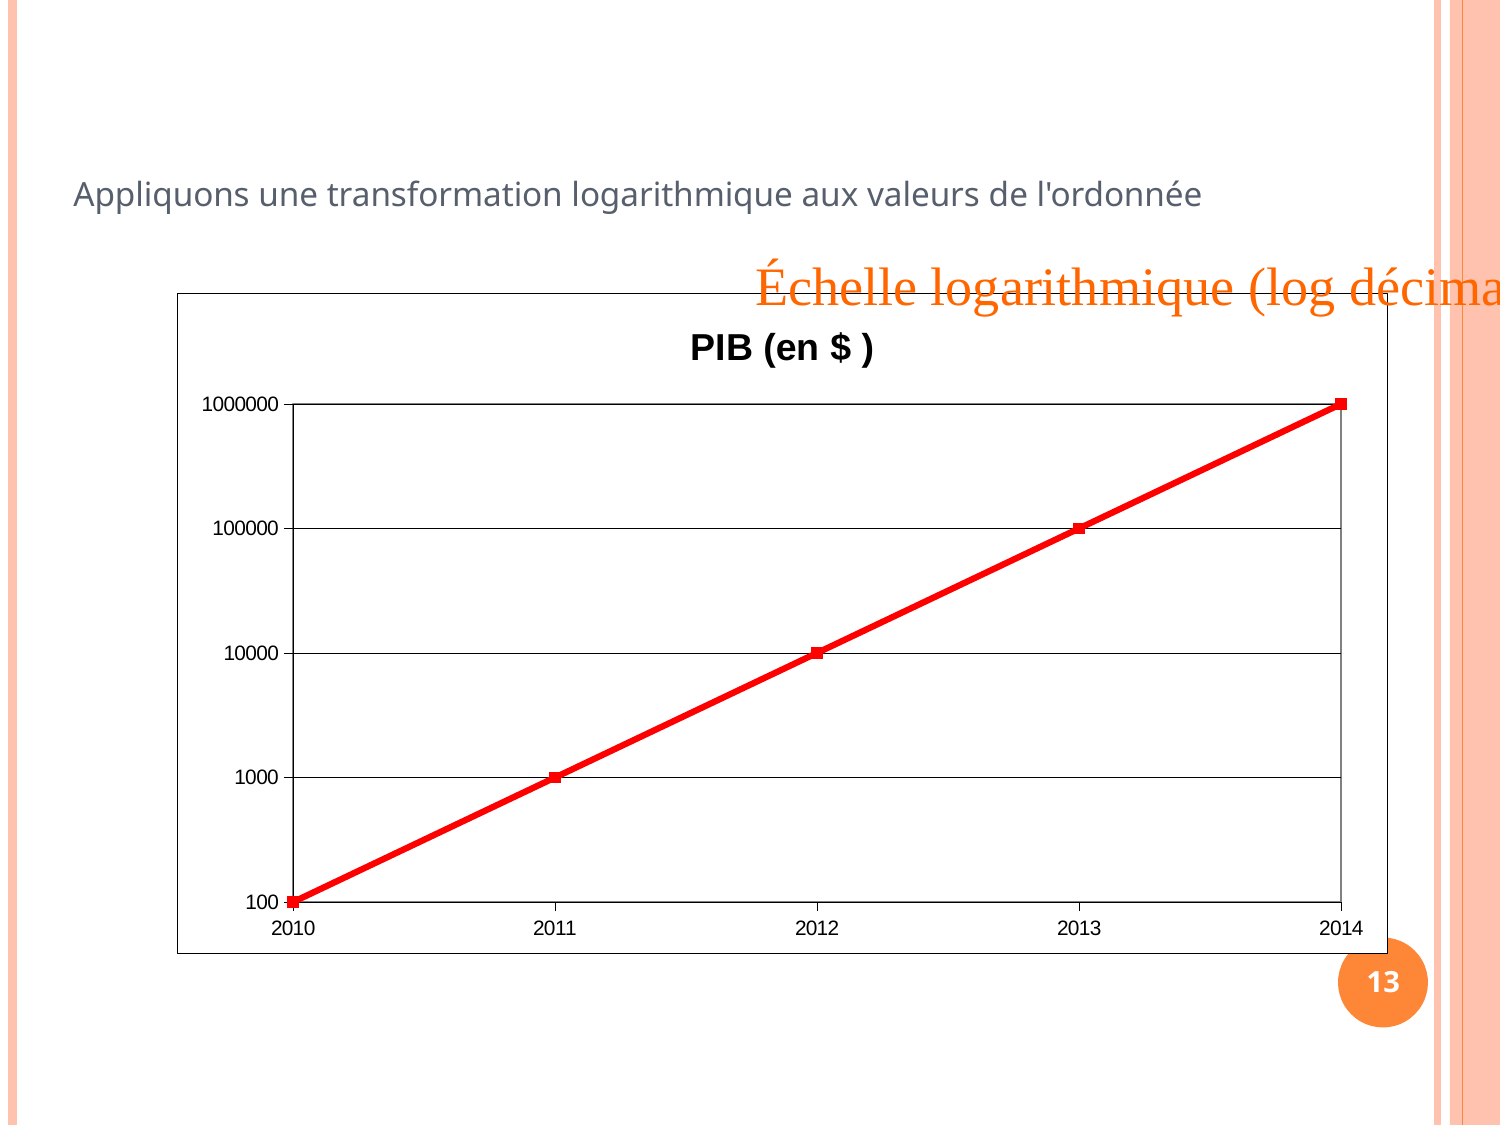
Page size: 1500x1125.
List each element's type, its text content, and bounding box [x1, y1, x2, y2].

chart [978, 305, 994, 315]
chart [1383, 293, 1388, 302]
text_box Échelle logarithmique (log décimal) [740, 244, 1315, 304]
chart [1356, 292, 1368, 303]
text_box Appliquons une transformation logarithmique aux valeurs de l'ordonnée [58, 128, 1446, 221]
chart [1314, 305, 1330, 315]
chart [177, 292, 1388, 954]
text_box <numéro> [1333, 940, 1434, 1027]
